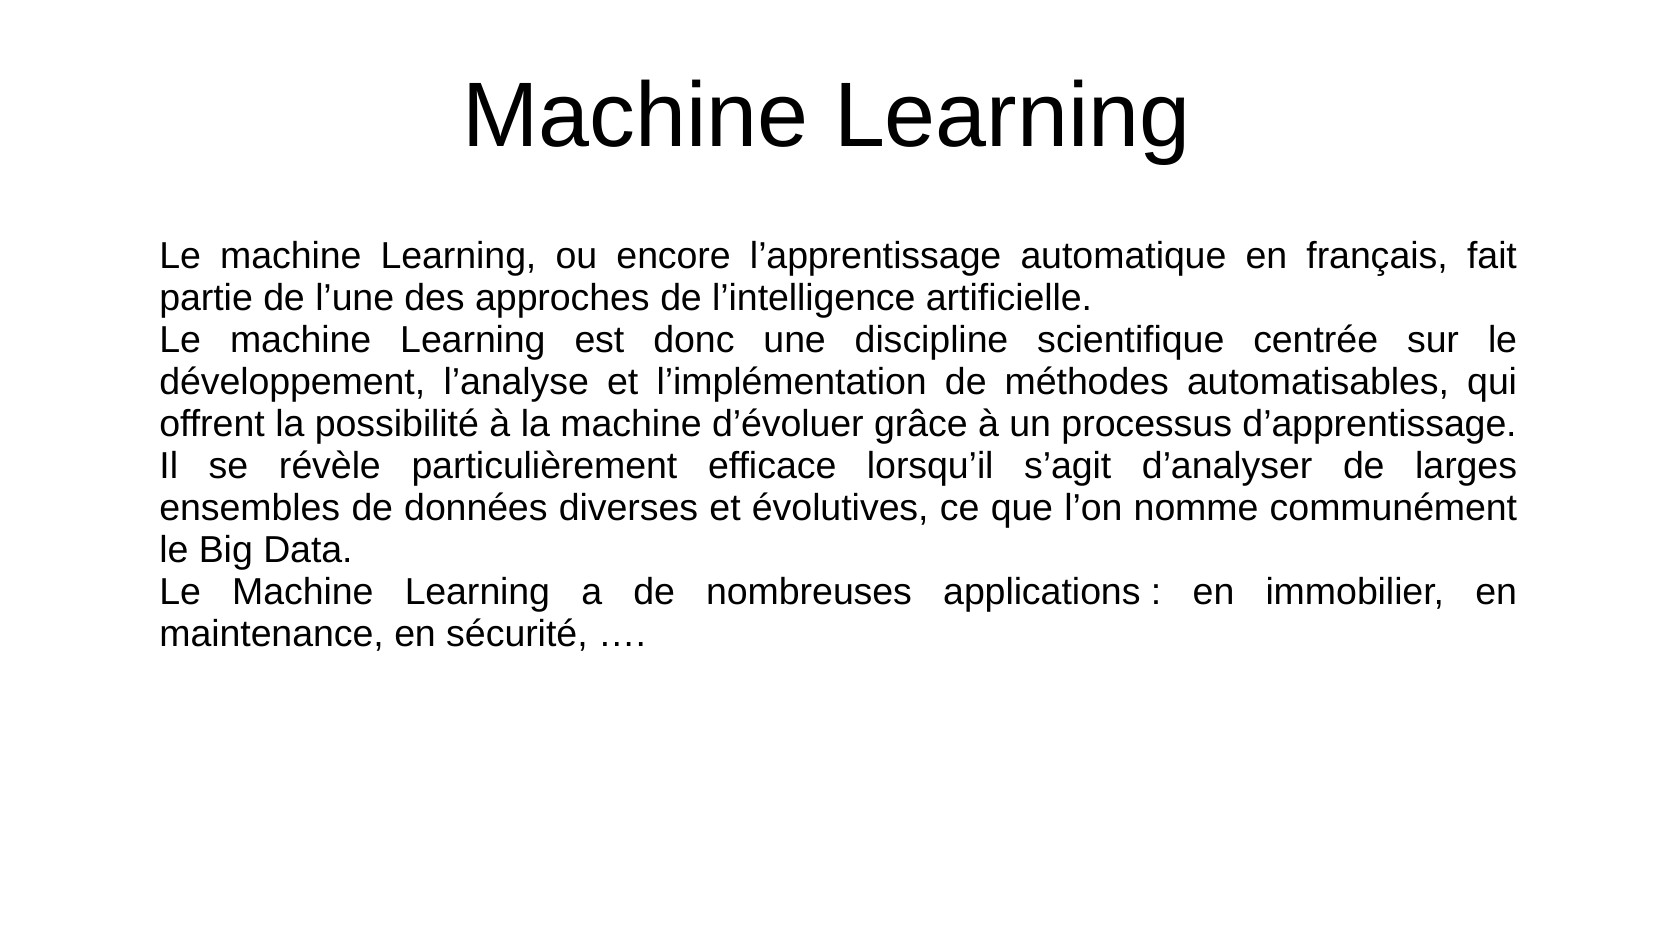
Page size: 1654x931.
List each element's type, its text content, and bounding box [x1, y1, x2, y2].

text_box Le machine Learning, ou encore l’apprentissage automatique en français, fait partie de l’une des approches de l’intelligence artificielle. Le machine Learning est donc une discipline scientifique centrée sur le développement, l’analyse et l’implémentation de méthodes automatisables, qui offrent la possibilité à la machine d’évoluer grâce à un processus d’apprentissage. Il se révèle particulièrement efficace lorsqu’il s’agit d’analyser de larges ensembles de données diverses et évolutives, ce que l’on nomme communément le Big Data. Le Machine Learning a de nombreuses applications : en immobilier, en maintenance, en sécurité, …. [144, 227, 1533, 830]
title Machine Learning [82, 37, 1571, 193]
